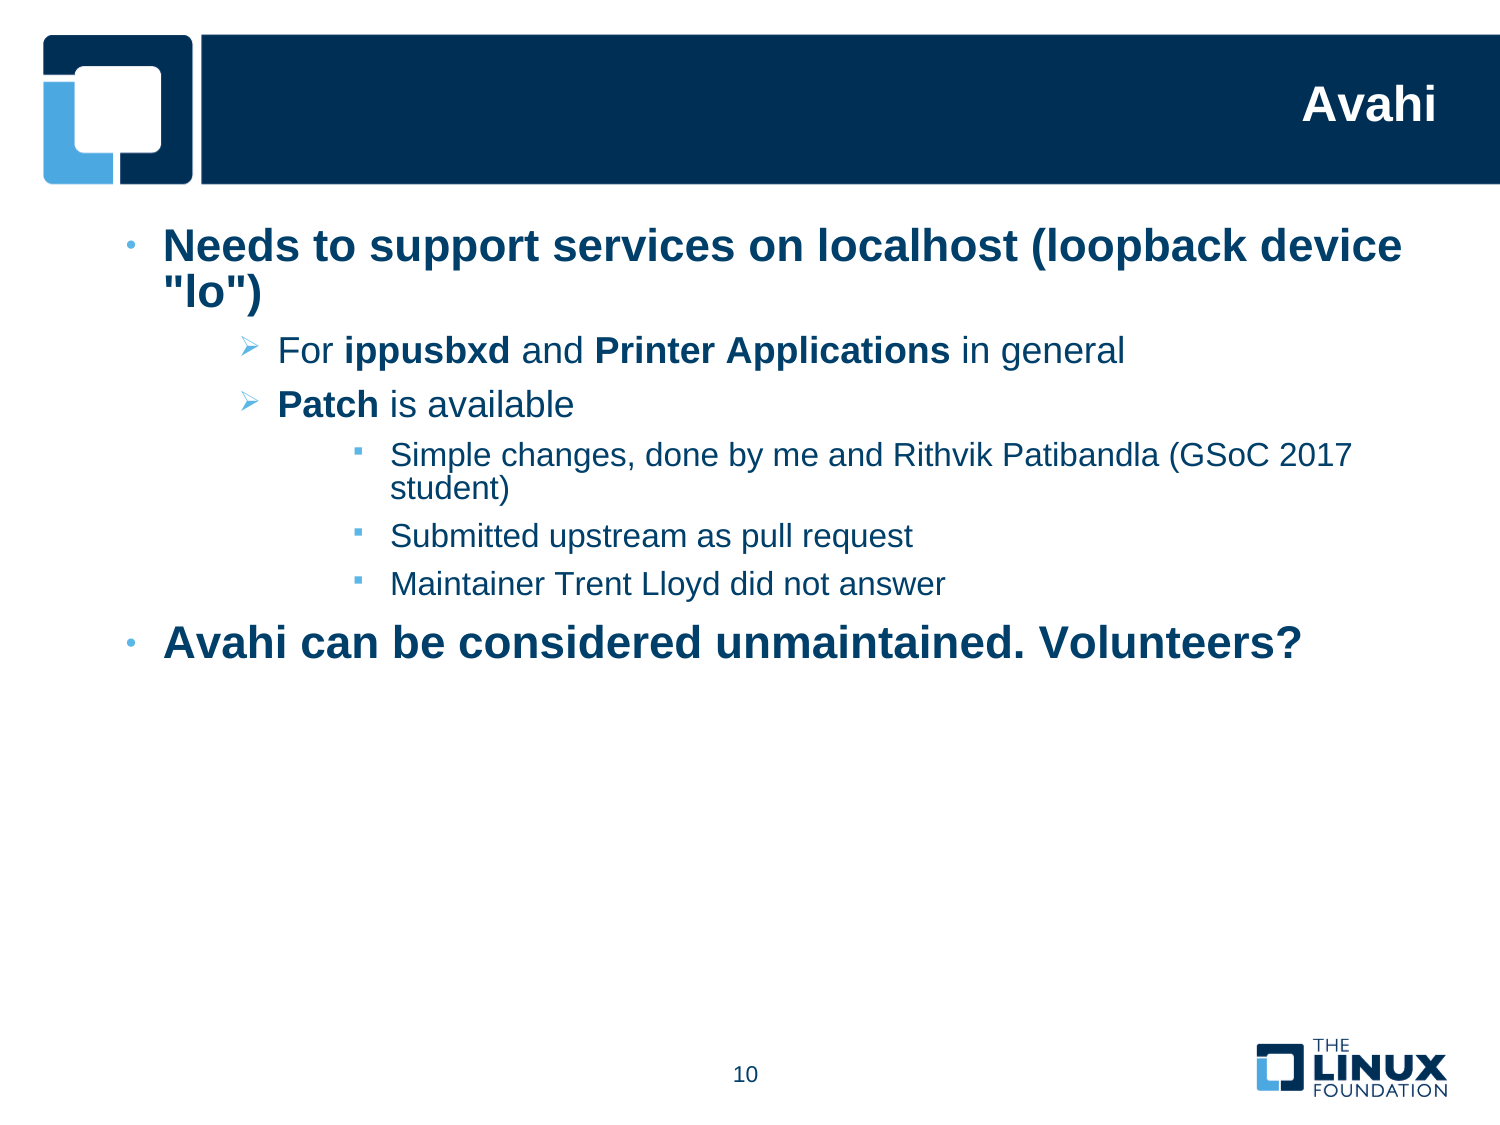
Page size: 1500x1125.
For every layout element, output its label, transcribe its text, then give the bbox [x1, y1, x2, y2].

list Needs to support services on localhost (loopback device "lo") For ippusbxd and Printer Applications in general Patch is available Simple changes, done by me and Rithvik Patibandla (GSoC 2017 student) Submitted upstream as pull request Maintainer Trent Lloyd did not answer Avahi can be considered unmaintained. Volunteers? [87, 224, 1450, 878]
picture [0, 0, 1500, 1125]
title Avahi [249, 37, 1438, 175]
